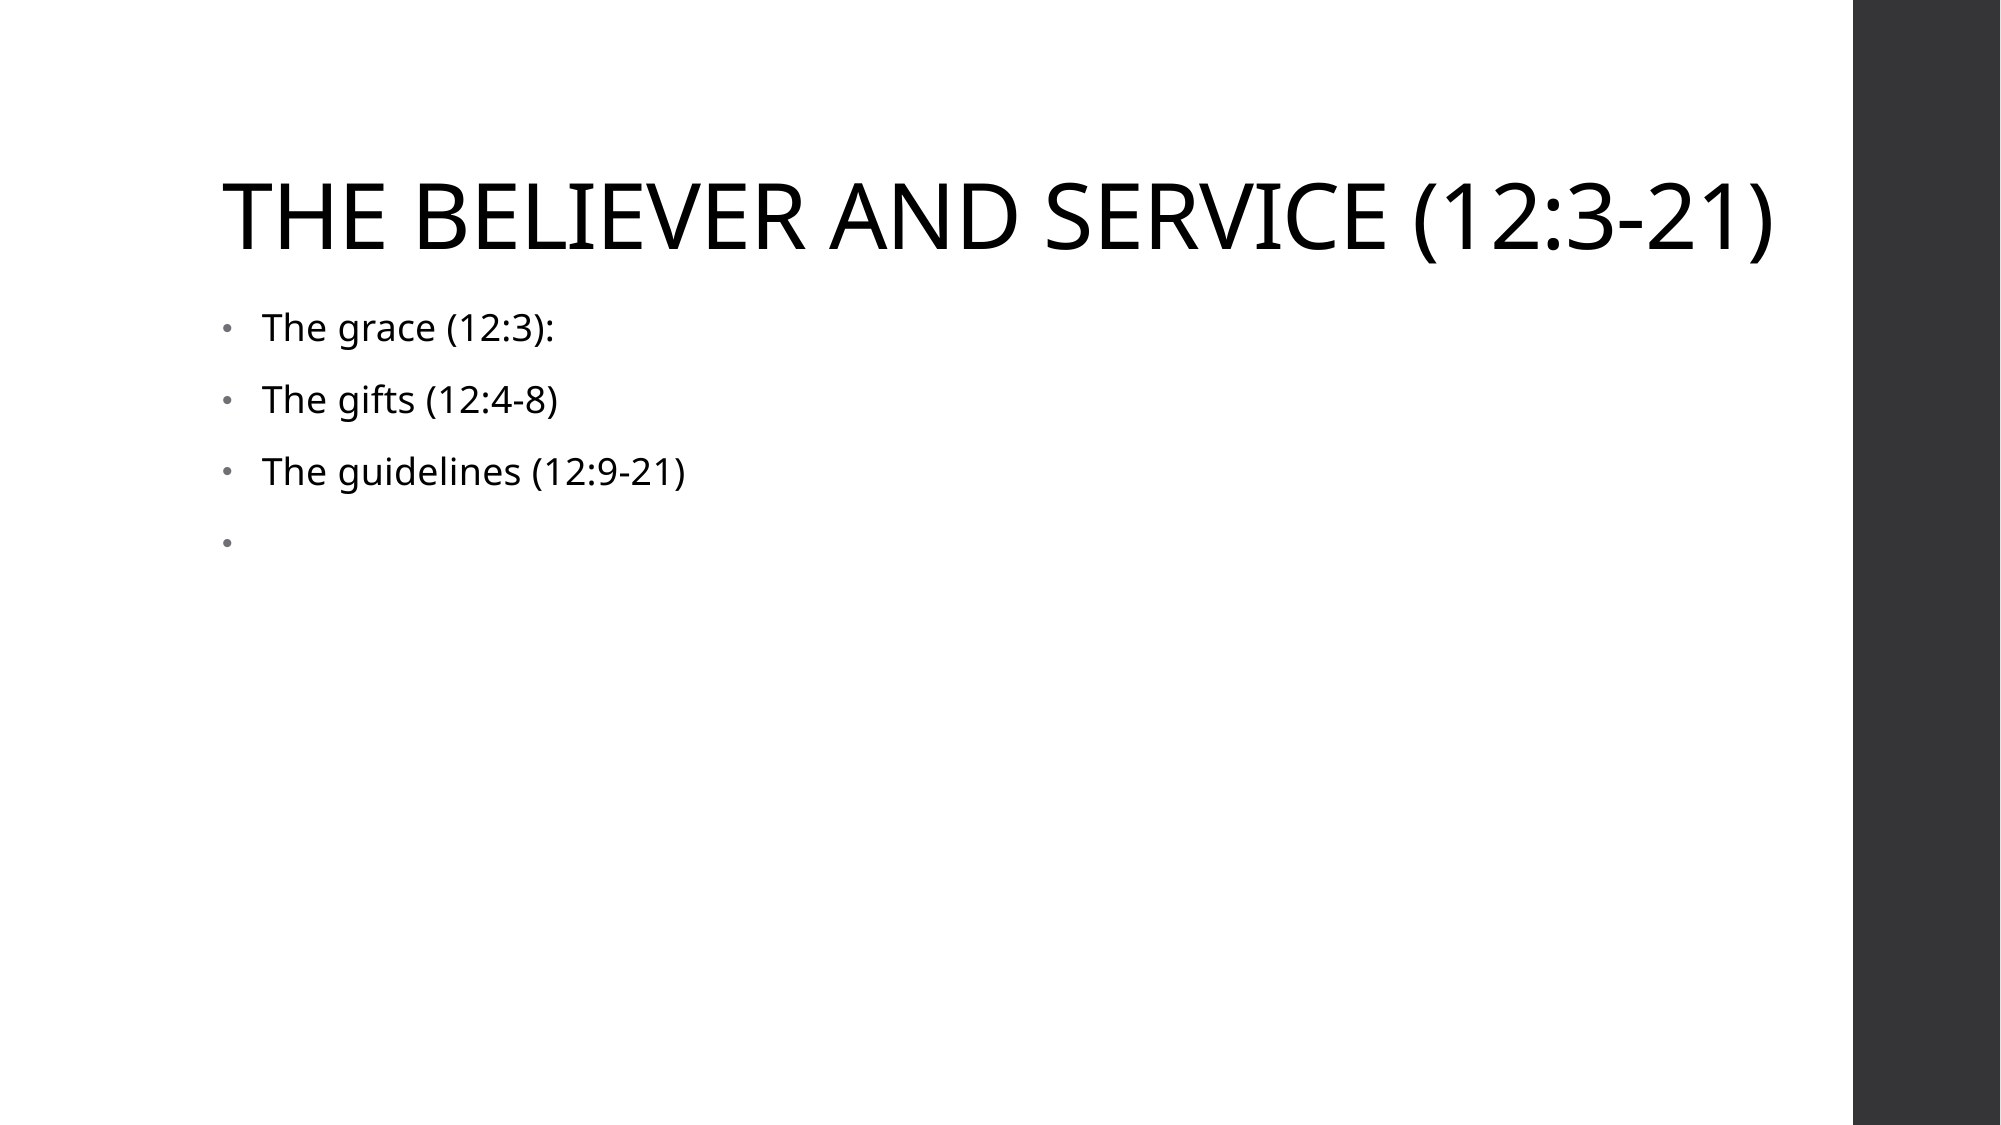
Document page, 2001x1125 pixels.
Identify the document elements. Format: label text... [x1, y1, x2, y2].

title THE BELIEVER AND SERVICE (12:3-21) [206, 60, 1797, 278]
list The grace (12:3): The gifts (12:4-8) The guidelines (12:9-21) [206, 299, 1617, 1014]
